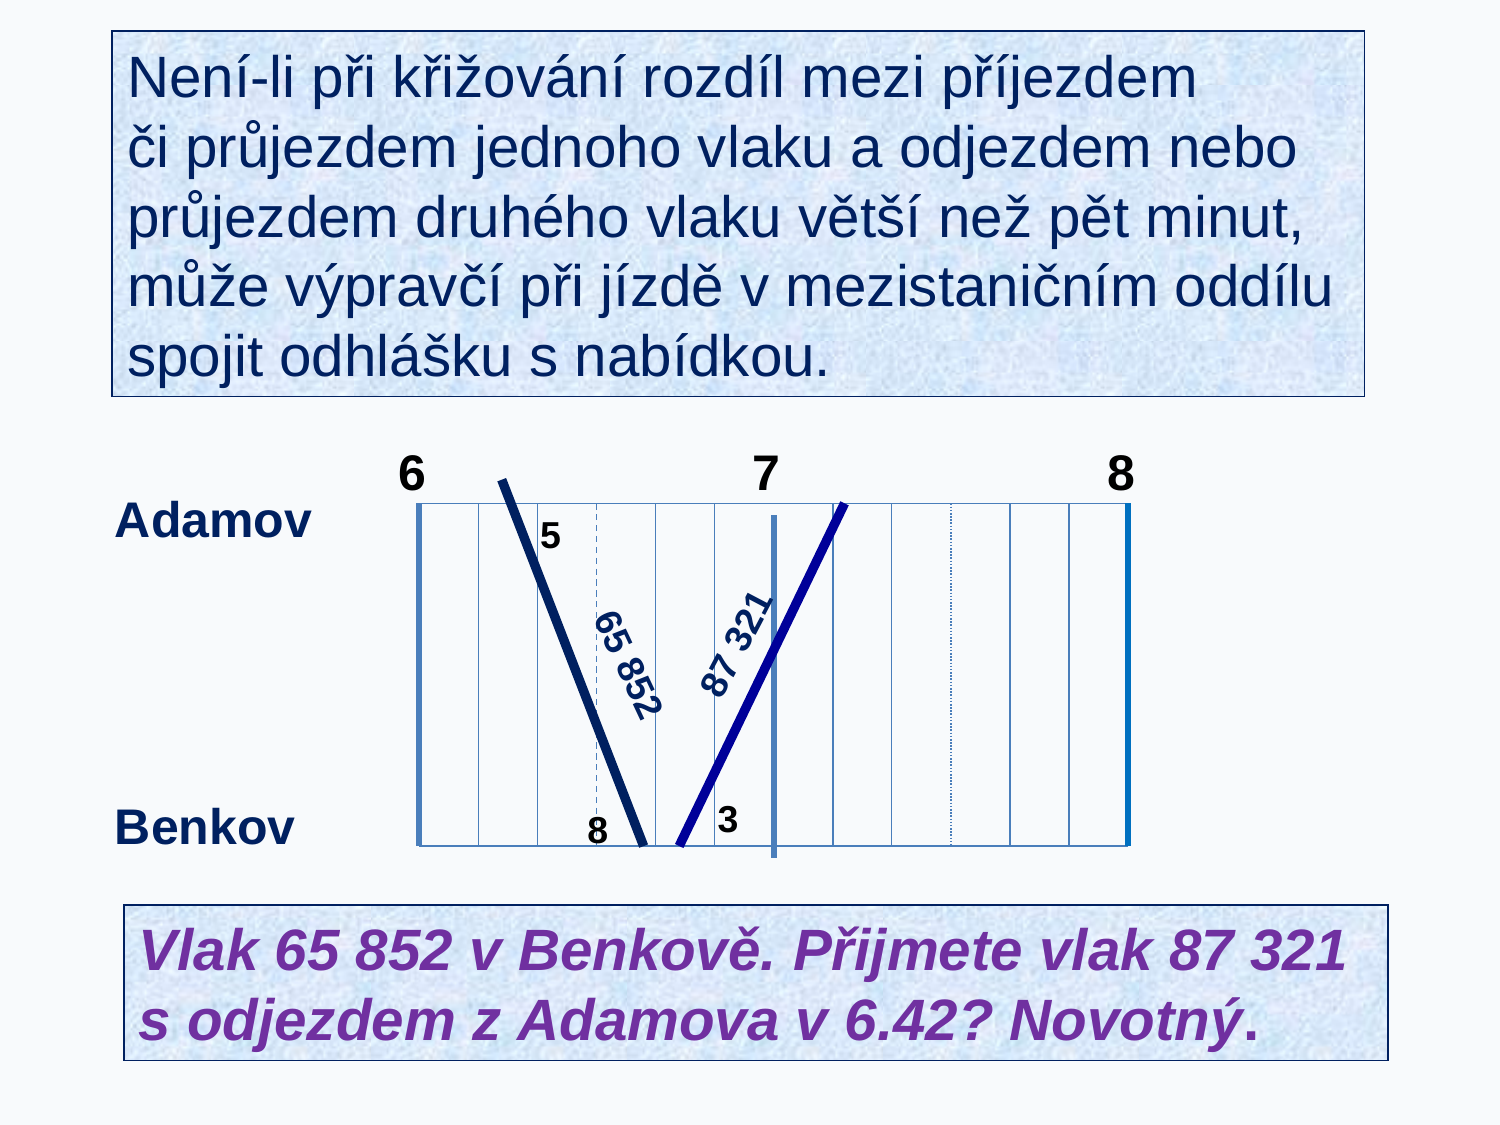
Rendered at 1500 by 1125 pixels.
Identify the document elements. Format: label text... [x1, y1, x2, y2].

text_box 65 852 [572, 586, 703, 772]
text_box Adamov [100, 479, 396, 556]
text_box Vlak 65 852 v Benkově. Přijmete vlak 87 321 s odjezdem z Adamova v 6.42? Novotný. [123, 904, 1388, 1061]
text_box 3 [702, 786, 751, 848]
text_box Není-li při křižování rozdíl mezi příjezdem či průjezdem jednoho vlaku a odjezdem nebo průjezdem druhého vlaku větší než pět minut, může výpravčí při jízdě v mezistaničním oddílu spojit odhlášku s nabídkou. [112, 31, 1365, 397]
text_box Benkov [100, 786, 396, 863]
text_box 8 [1092, 432, 1176, 508]
text_box 7 [738, 432, 821, 508]
text_box 87 321 [674, 536, 811, 721]
text_box 5 [525, 503, 585, 564]
text_box 6 [383, 432, 467, 508]
text_box 8 [572, 798, 621, 860]
